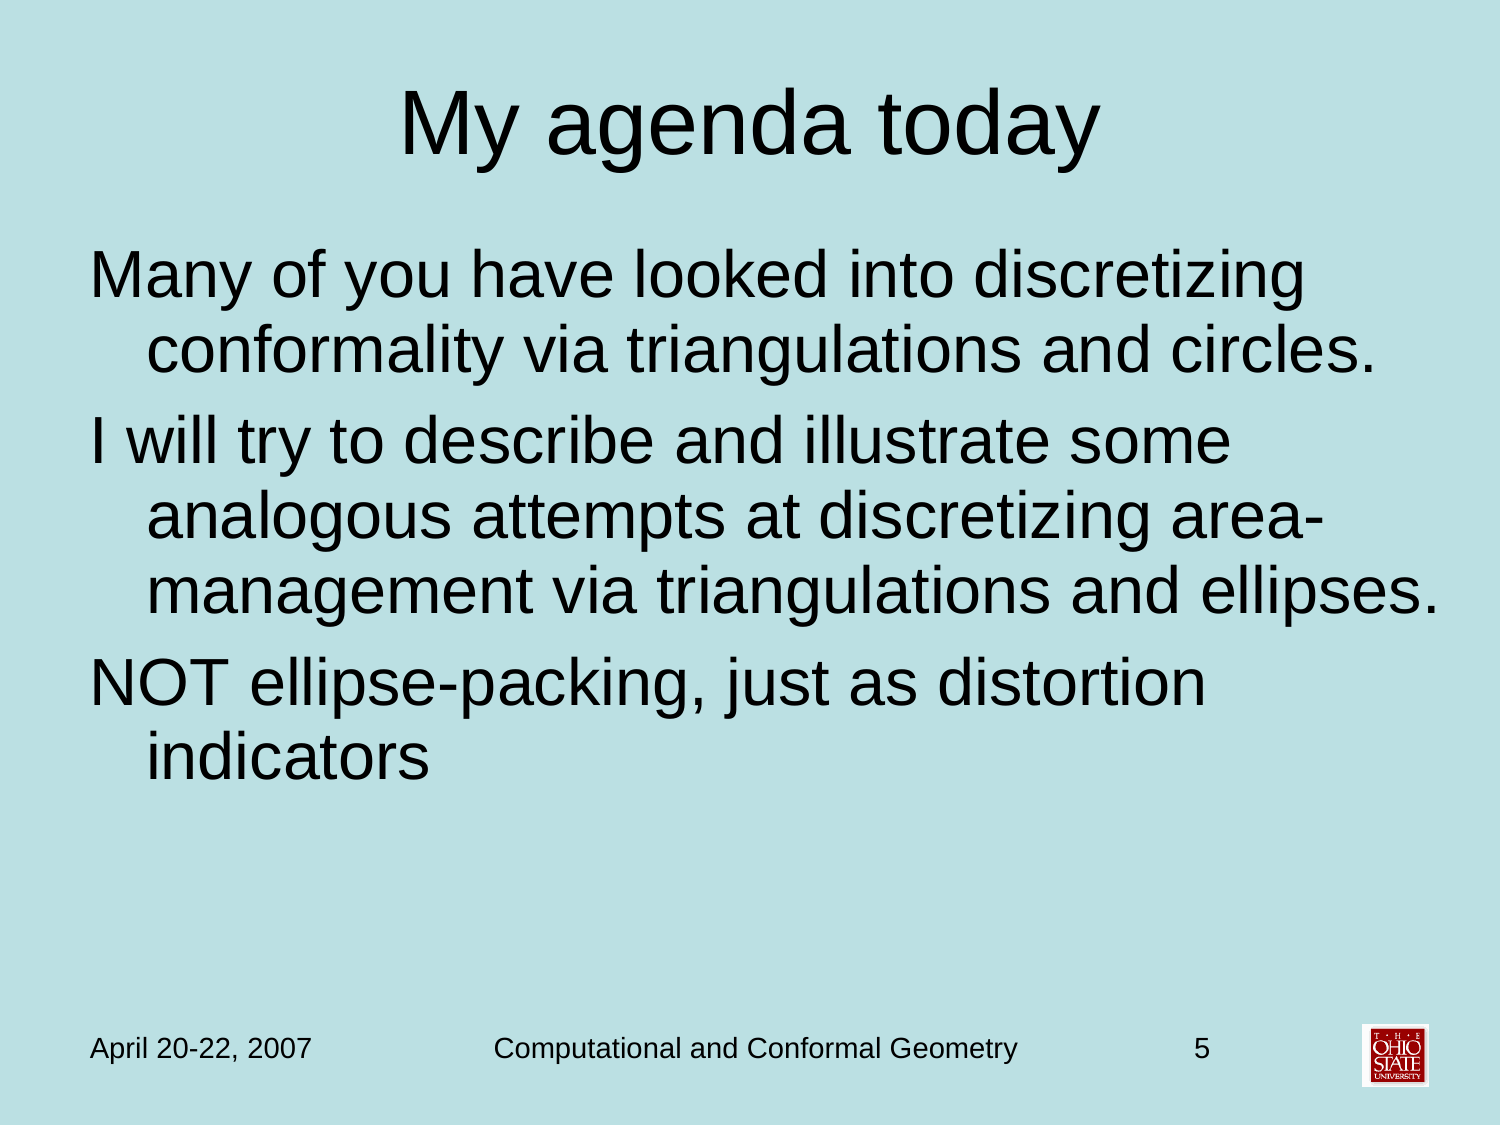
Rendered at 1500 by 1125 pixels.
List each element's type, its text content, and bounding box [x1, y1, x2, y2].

list Many of you have looked into discretizing conformality via triangulations and circles. I will try to describe and illustrate some analogous attempts at discretizing area-management via triangulations and ellipses. NOT ellipse-packing, just as distortion indicators [75, 229, 1461, 1001]
title My agenda today [75, 28, 1426, 217]
picture [1362, 1024, 1429, 1087]
